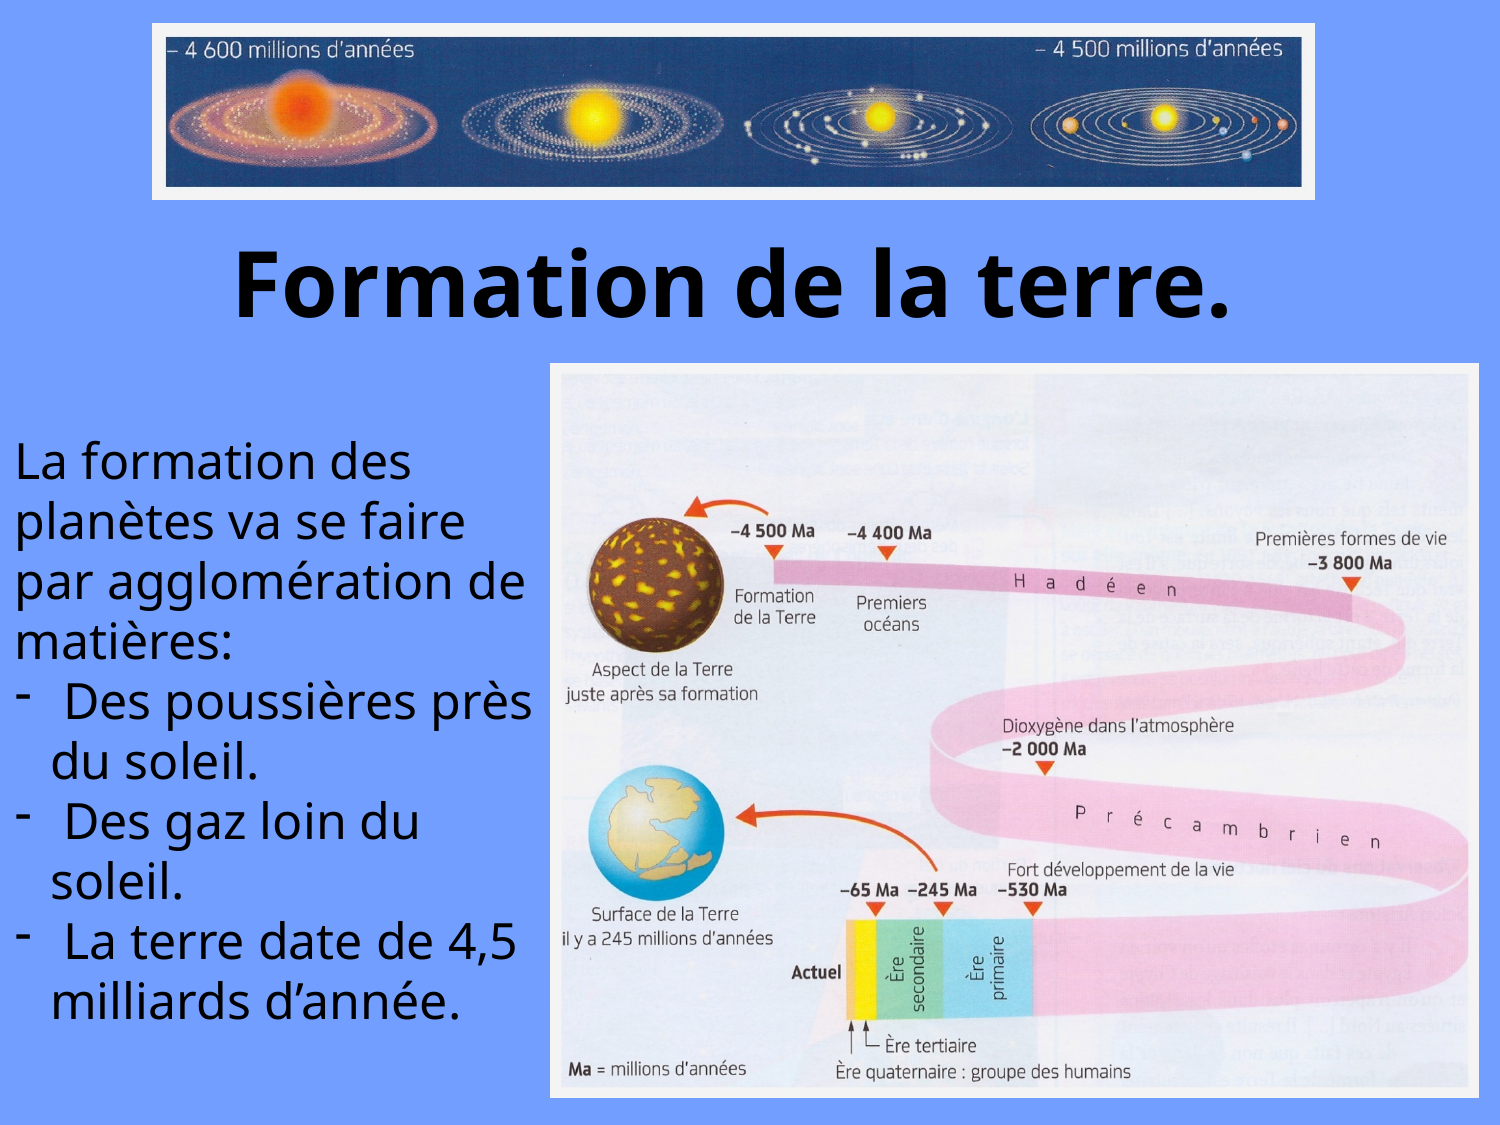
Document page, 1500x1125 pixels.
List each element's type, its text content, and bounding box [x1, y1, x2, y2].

picture [550, 363, 1479, 1098]
text_box La formation des planètes va se faire par agglomération de matières: Des poussières près du soleil. Des gaz loin du soleil. La terre date de 4,5 milliards d’année. [0, 421, 551, 1097]
text_box Formation de la terre. [70, 210, 1395, 352]
picture [152, 23, 1315, 200]
